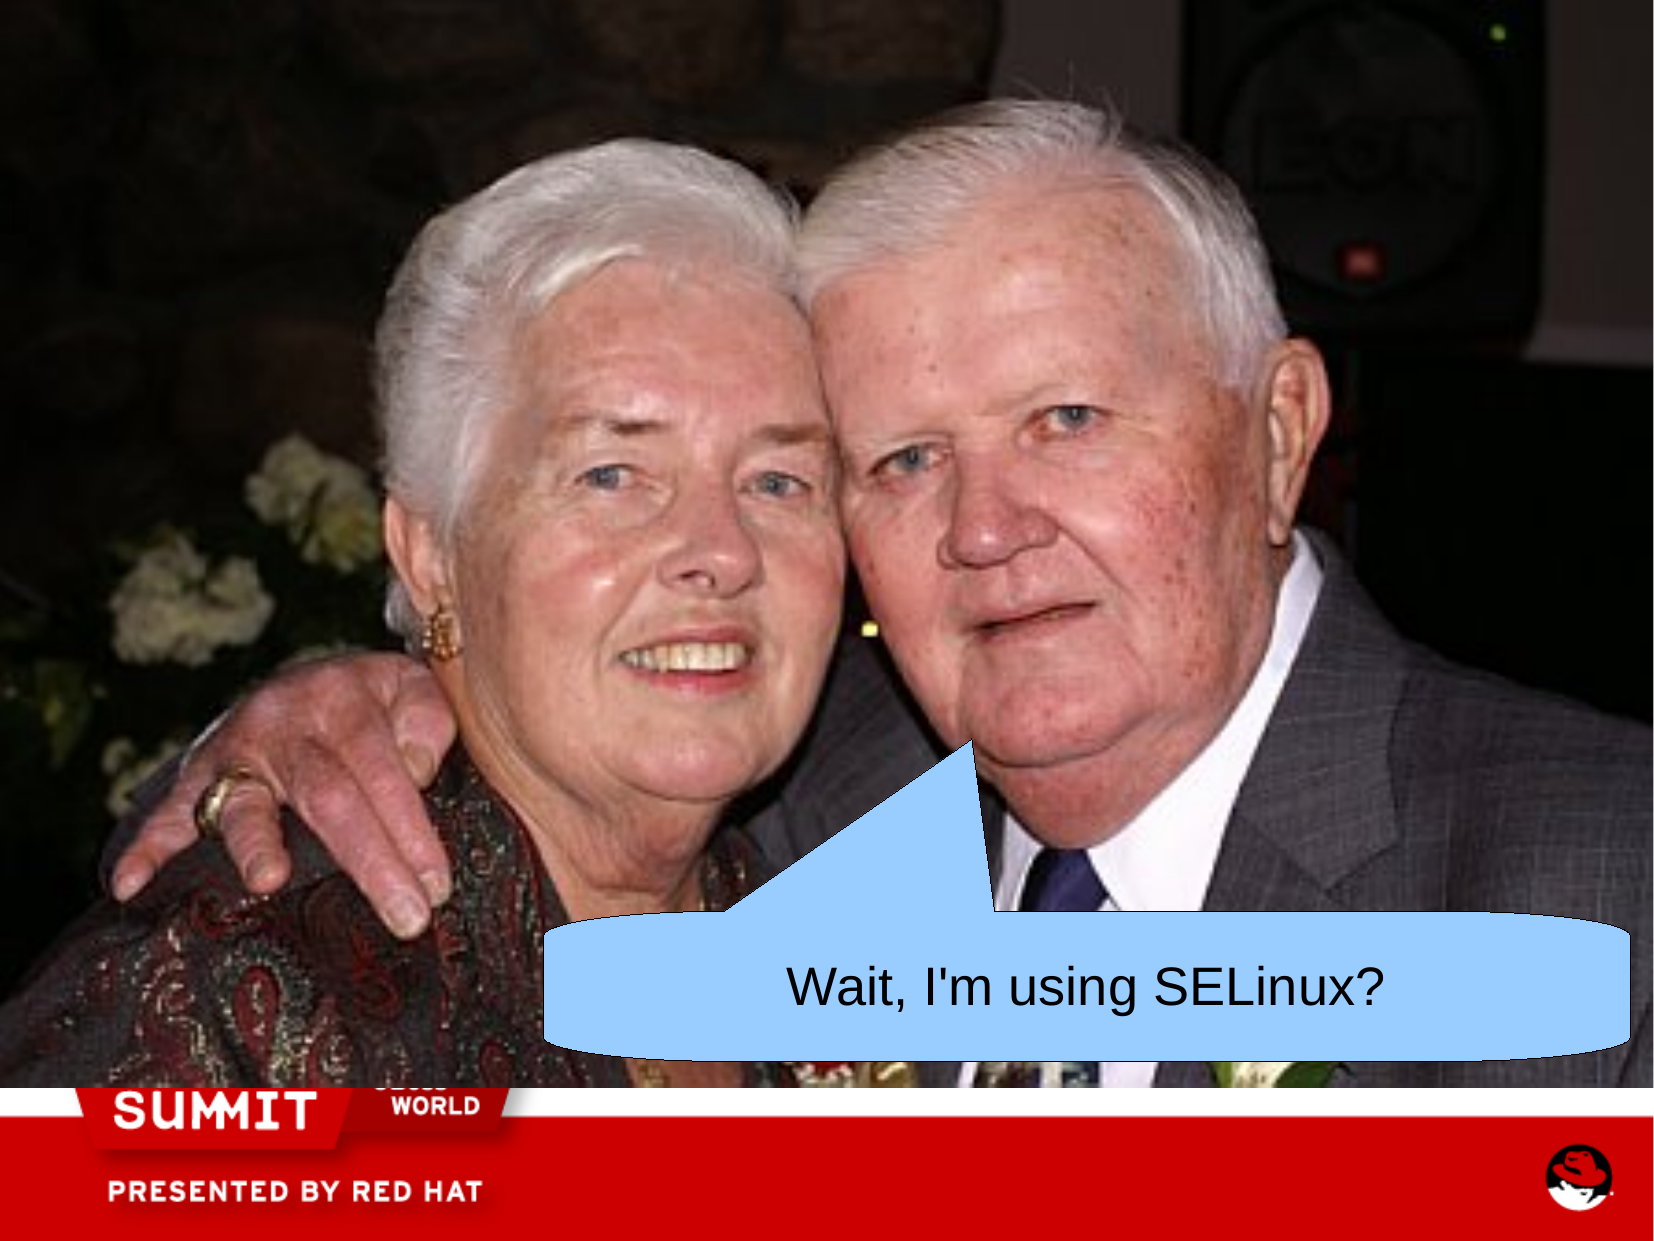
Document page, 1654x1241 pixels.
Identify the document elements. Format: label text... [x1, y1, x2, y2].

picture [0, 0, 1654, 1241]
text_box Wait, I'm using SELinux? [543, 738, 1631, 1062]
